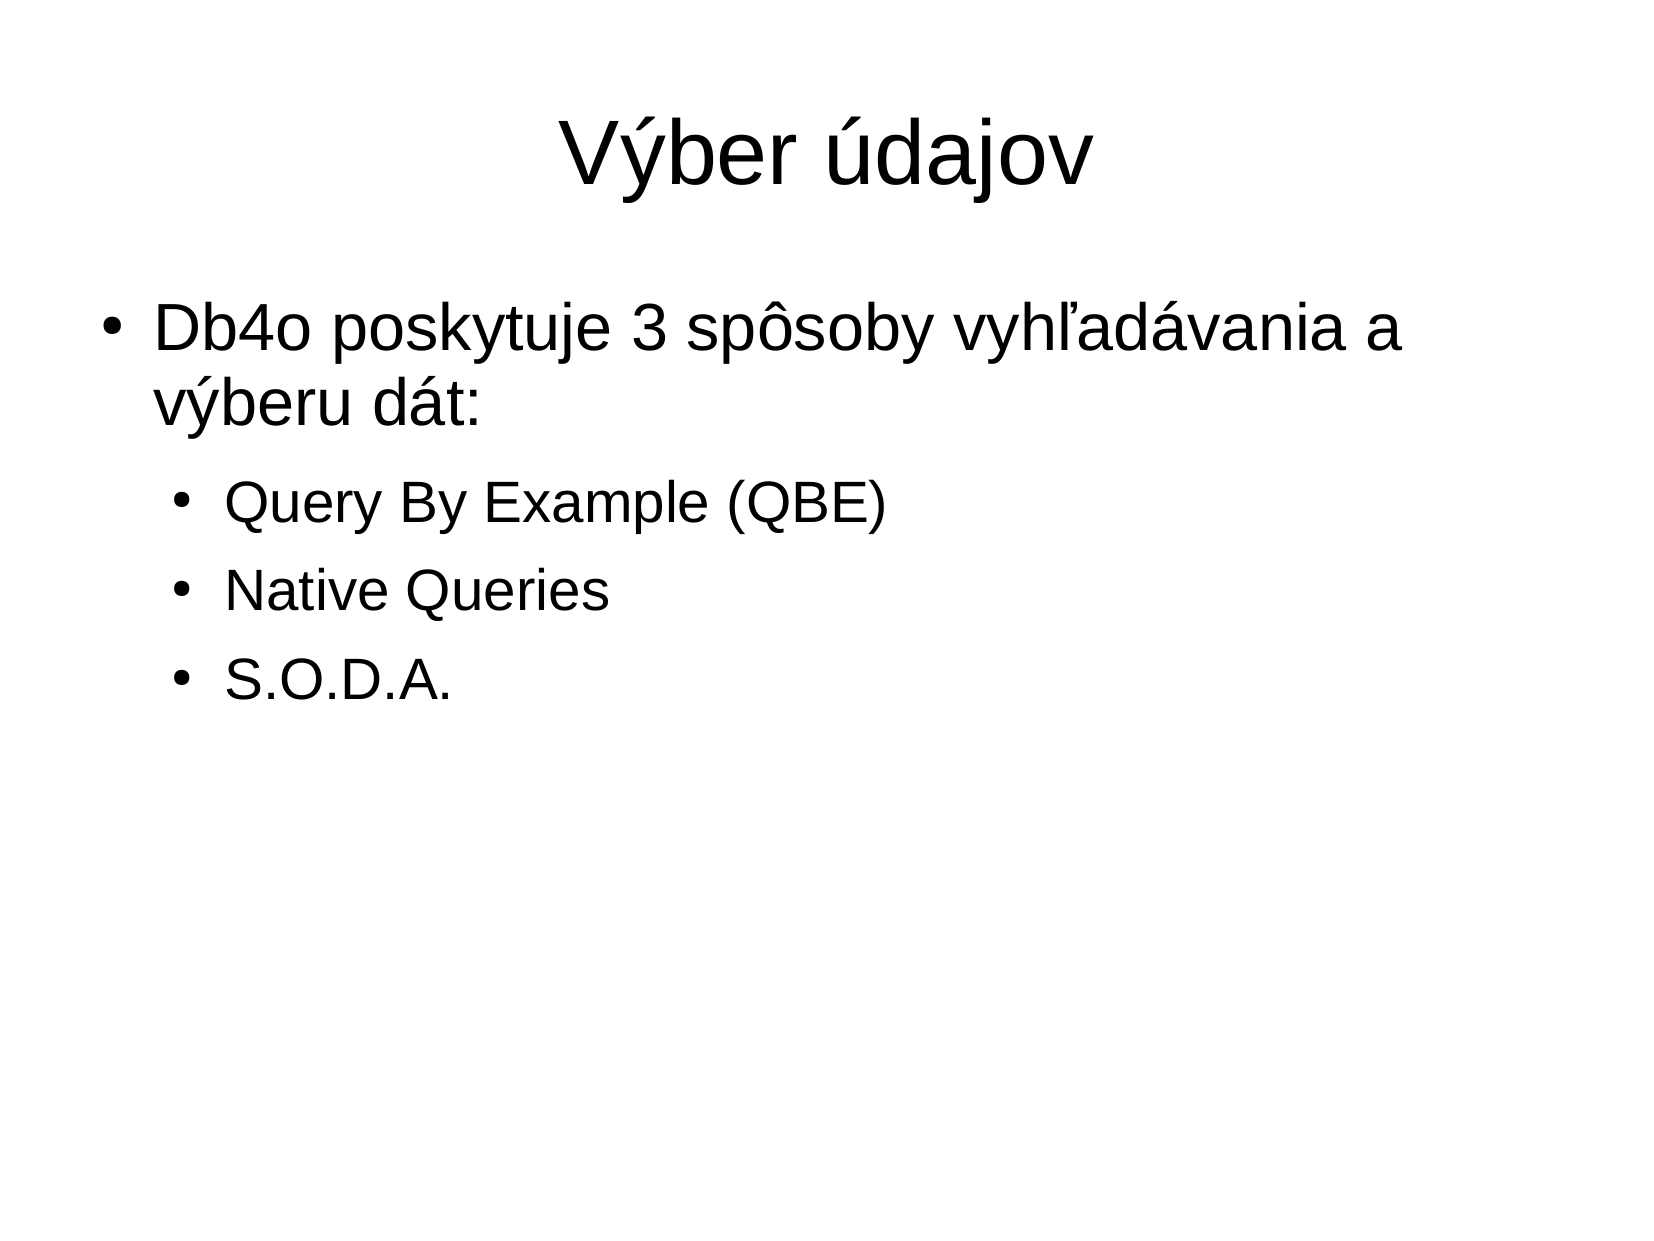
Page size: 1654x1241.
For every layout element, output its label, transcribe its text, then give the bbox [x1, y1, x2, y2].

list Db4o poskytuje 3 spôsoby vyhľadávania a výberu dát: Query By Example (QBE) Native Queries S.O.D.A. [82, 290, 1571, 1094]
title Výber údajov [82, 56, 1571, 250]
